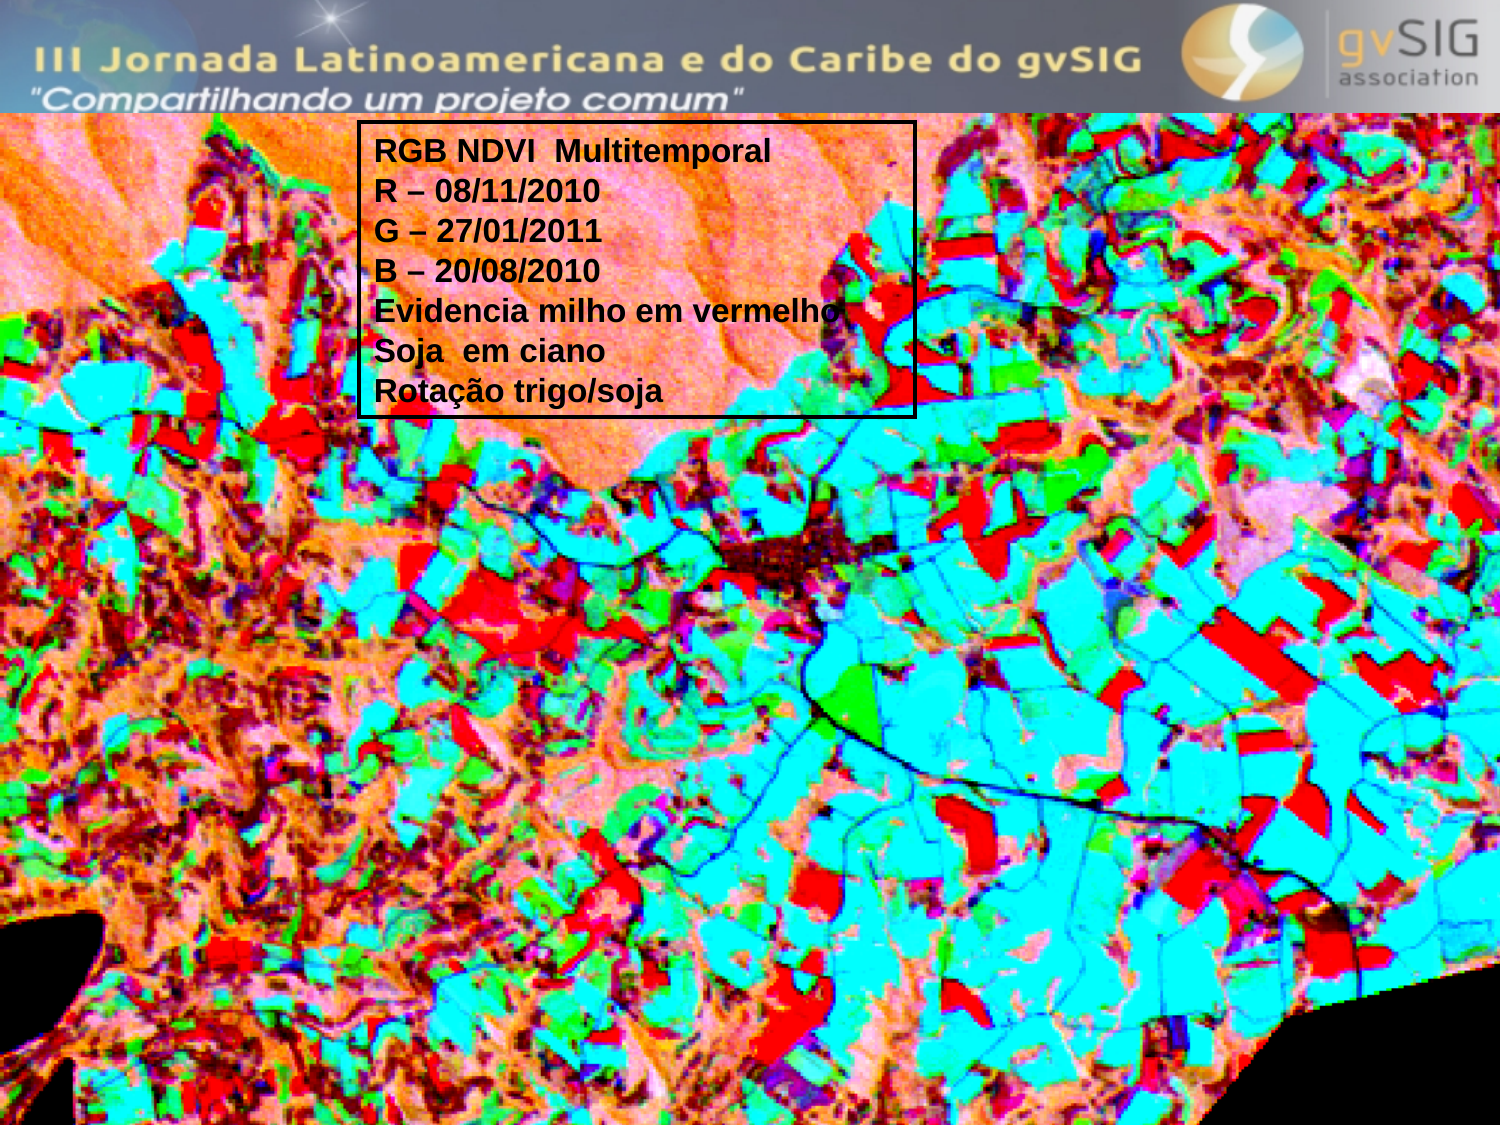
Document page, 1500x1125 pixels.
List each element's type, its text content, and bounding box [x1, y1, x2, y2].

text_box RGB NDVI Multitemporal R – 08/11/2010 G – 27/01/2011 B – 20/08/2010 Evidencia milho em vermelho Soja em ciano Rotação trigo/soja [359, 121, 916, 417]
picture [0, 0, 1500, 1125]
